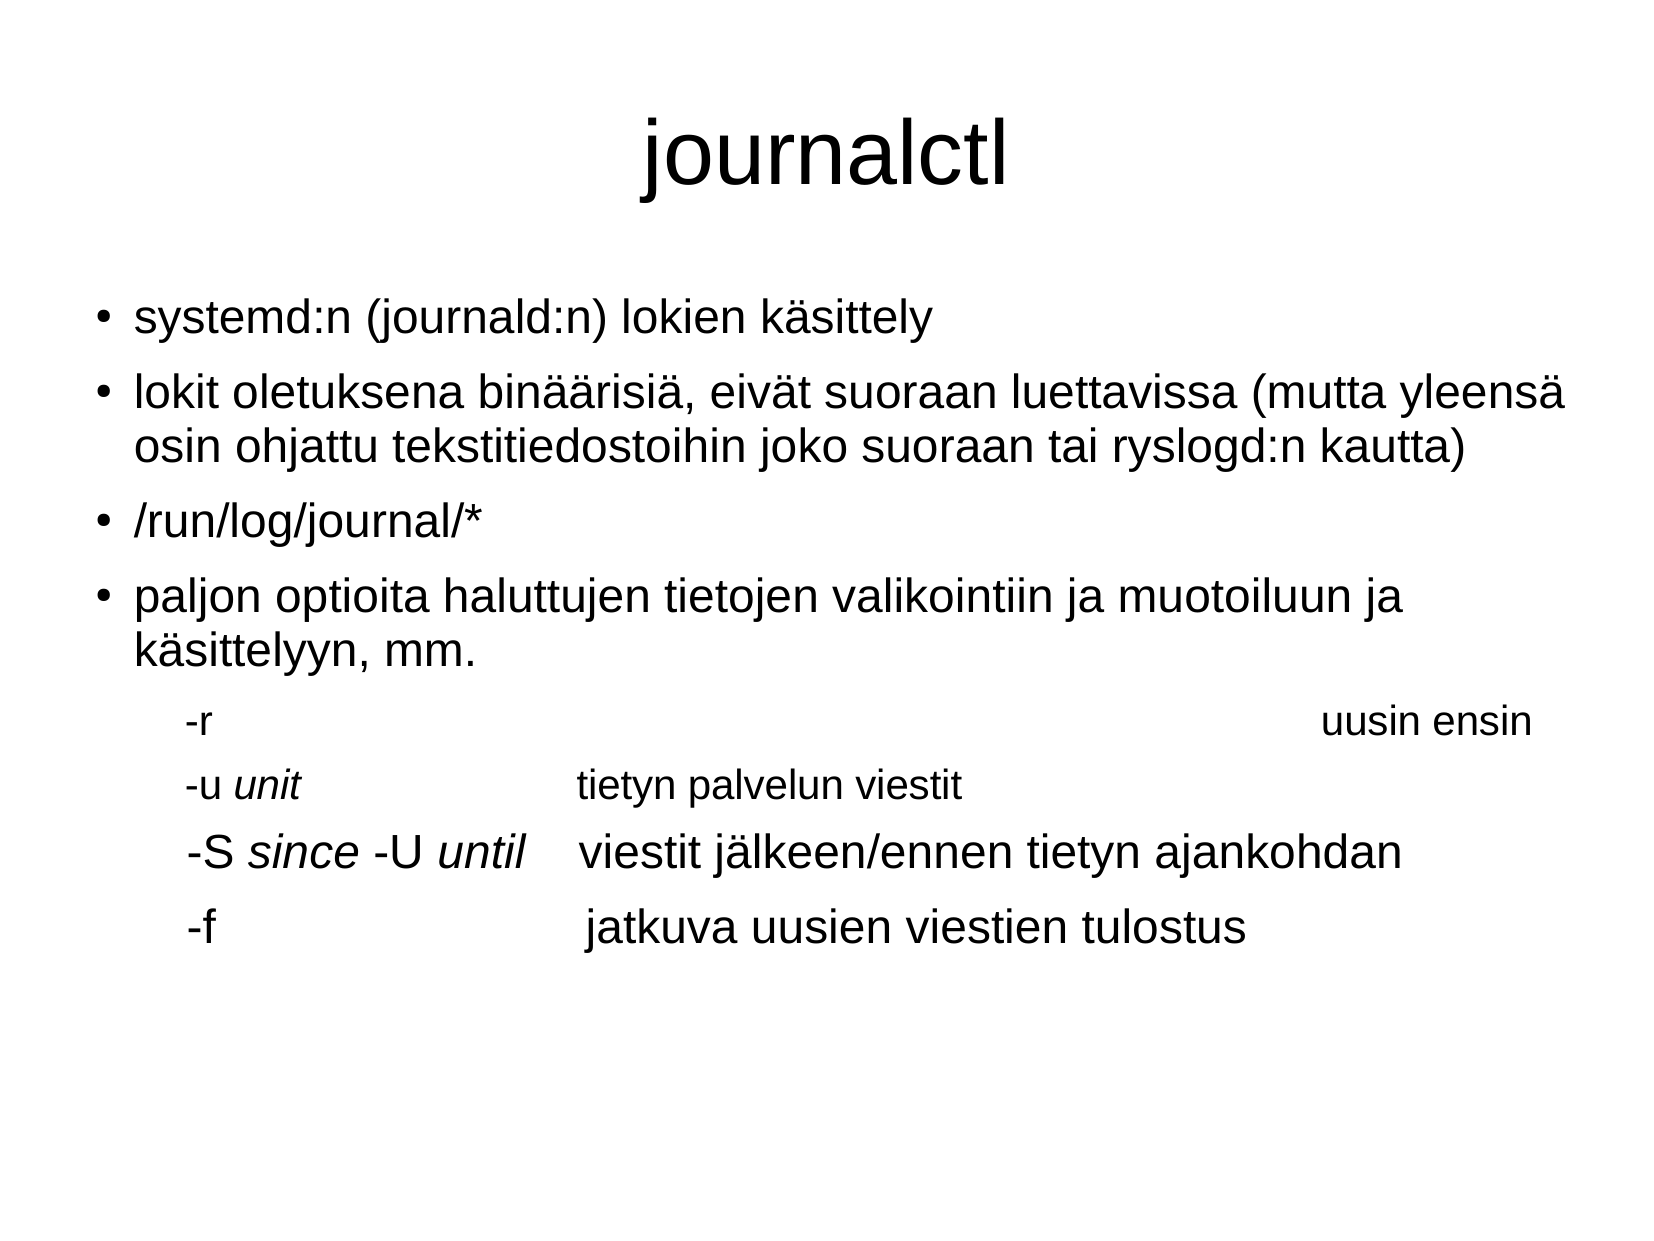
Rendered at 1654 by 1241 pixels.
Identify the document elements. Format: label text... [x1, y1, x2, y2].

list systemd:n (journald:n) lokien käsittely lokit oletuksena binäärisiä, eivät suoraan luettavissa (mutta yleensä osin ohjattu tekstitiedostoihin joko suoraan tai ryslogd:n kautta) /run/log/journal/* paljon optioita haluttujen tietojen valikointiin ja muotoiluun ja käsittelyyn, mm. -r uusin ensin -u unit tietyn palvelun viestit -S since -U until viestit jälkeen/ennen tietyn ajankohdan -f jatkuva uusien viestien tulostus [82, 290, 1571, 1010]
title journalctl [82, 49, 1571, 257]
